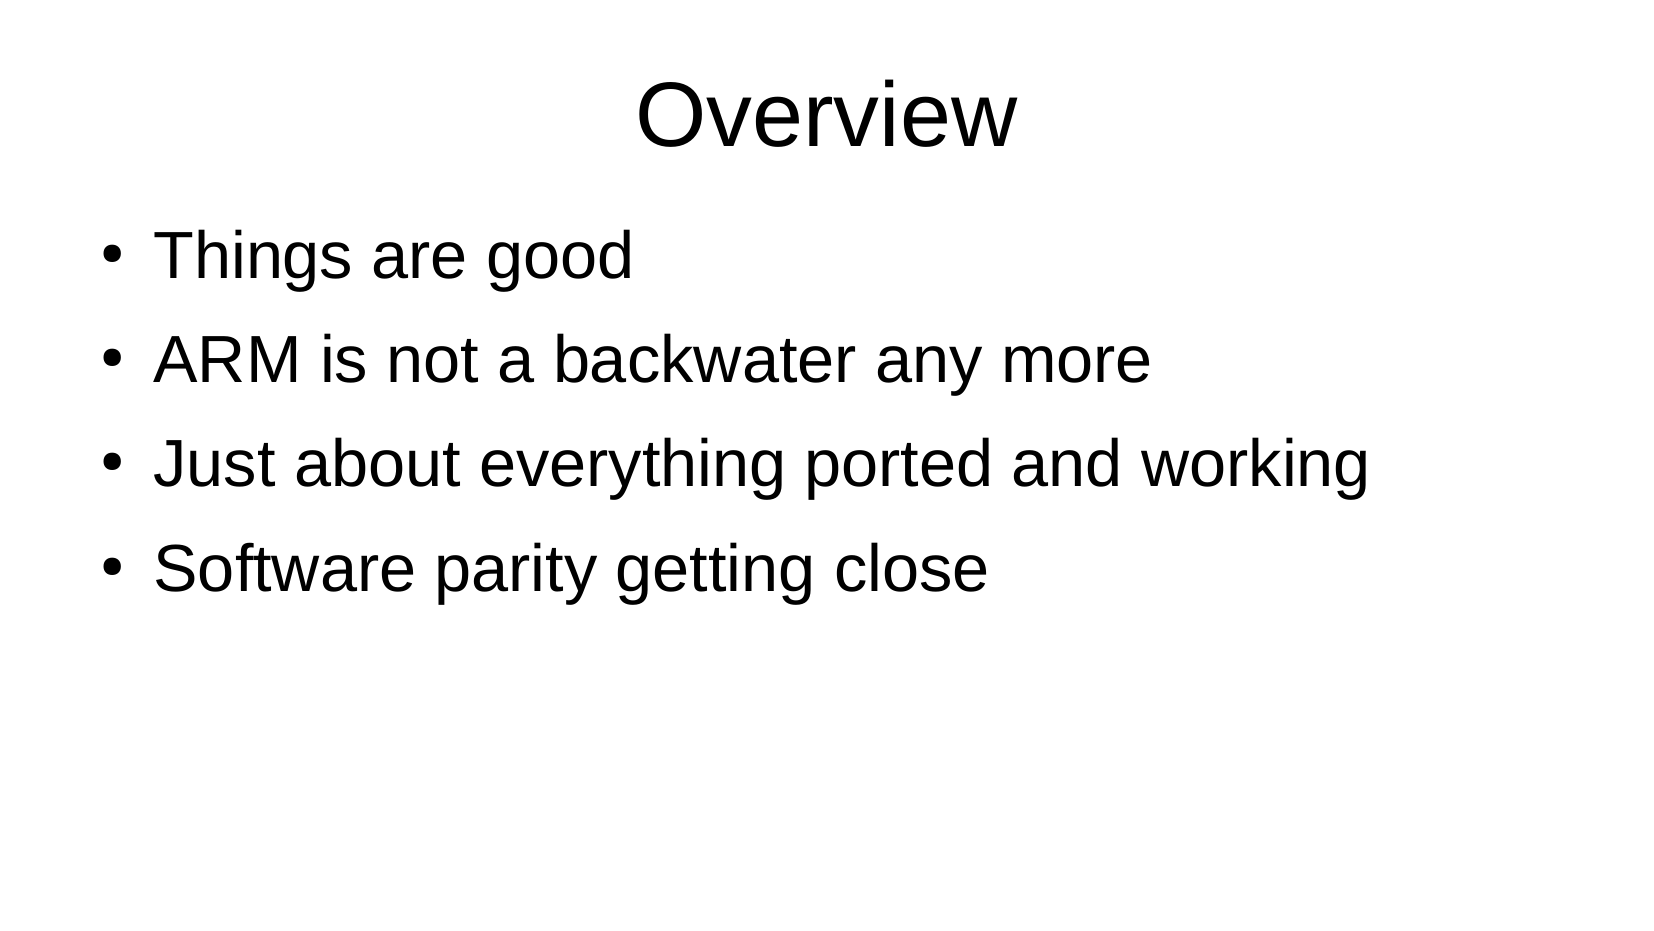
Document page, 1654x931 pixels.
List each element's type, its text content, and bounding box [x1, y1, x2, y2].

list Things are good ARM is not a backwater any more Just about everything ported and working Software parity getting close [82, 217, 1571, 758]
title Overview [82, 37, 1571, 193]
